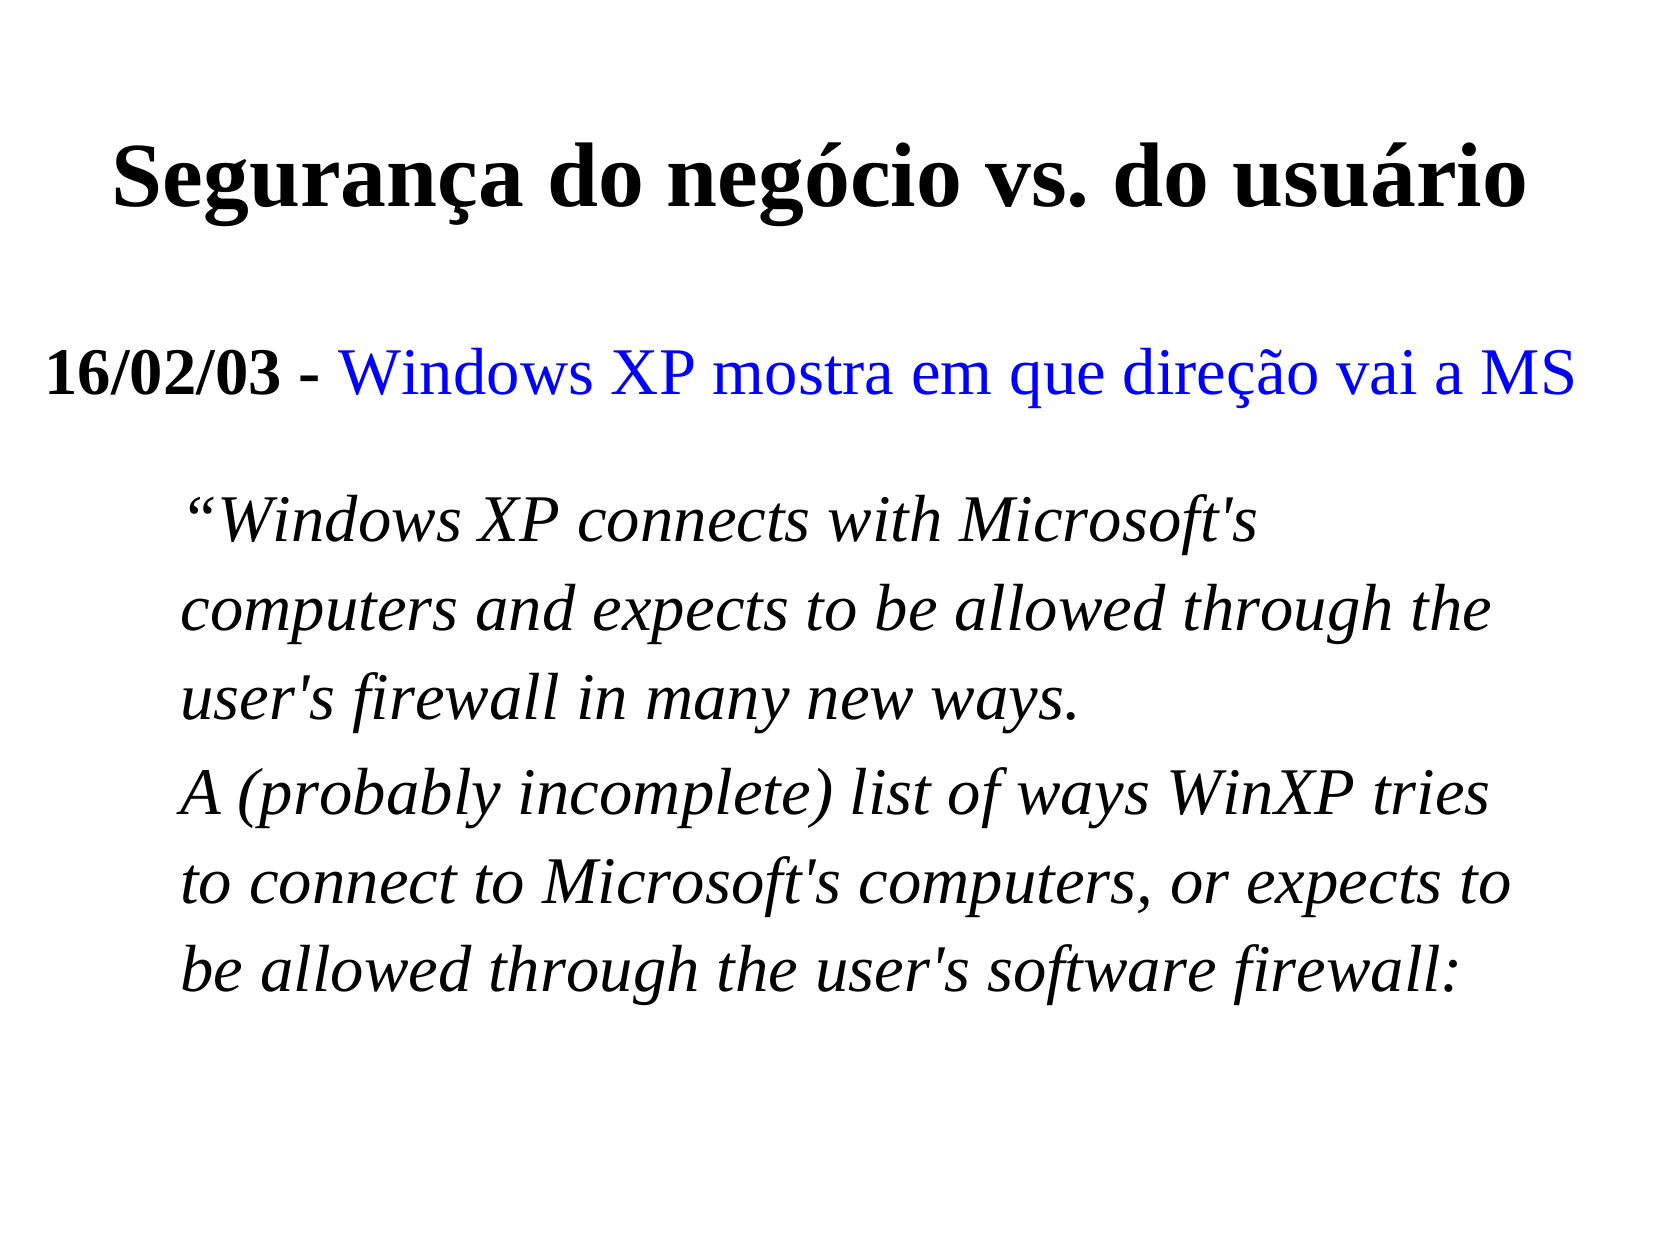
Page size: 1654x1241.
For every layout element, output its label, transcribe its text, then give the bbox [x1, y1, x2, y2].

text_box 16/02/03 - Windows XP mostra em que direção vai a MS [44, 297, 1580, 410]
text_box “Windows XP connects with Microsoft's computers and expects to be allowed through the user's firewall in many new ways. A (probably incomplete) list of ways WinXP tries to connect to Microsoft's computers, or expects to be allowed through the user's software firewall: [180, 467, 1549, 1052]
title Segurança do negócio vs. do usuário [93, 81, 1549, 269]
